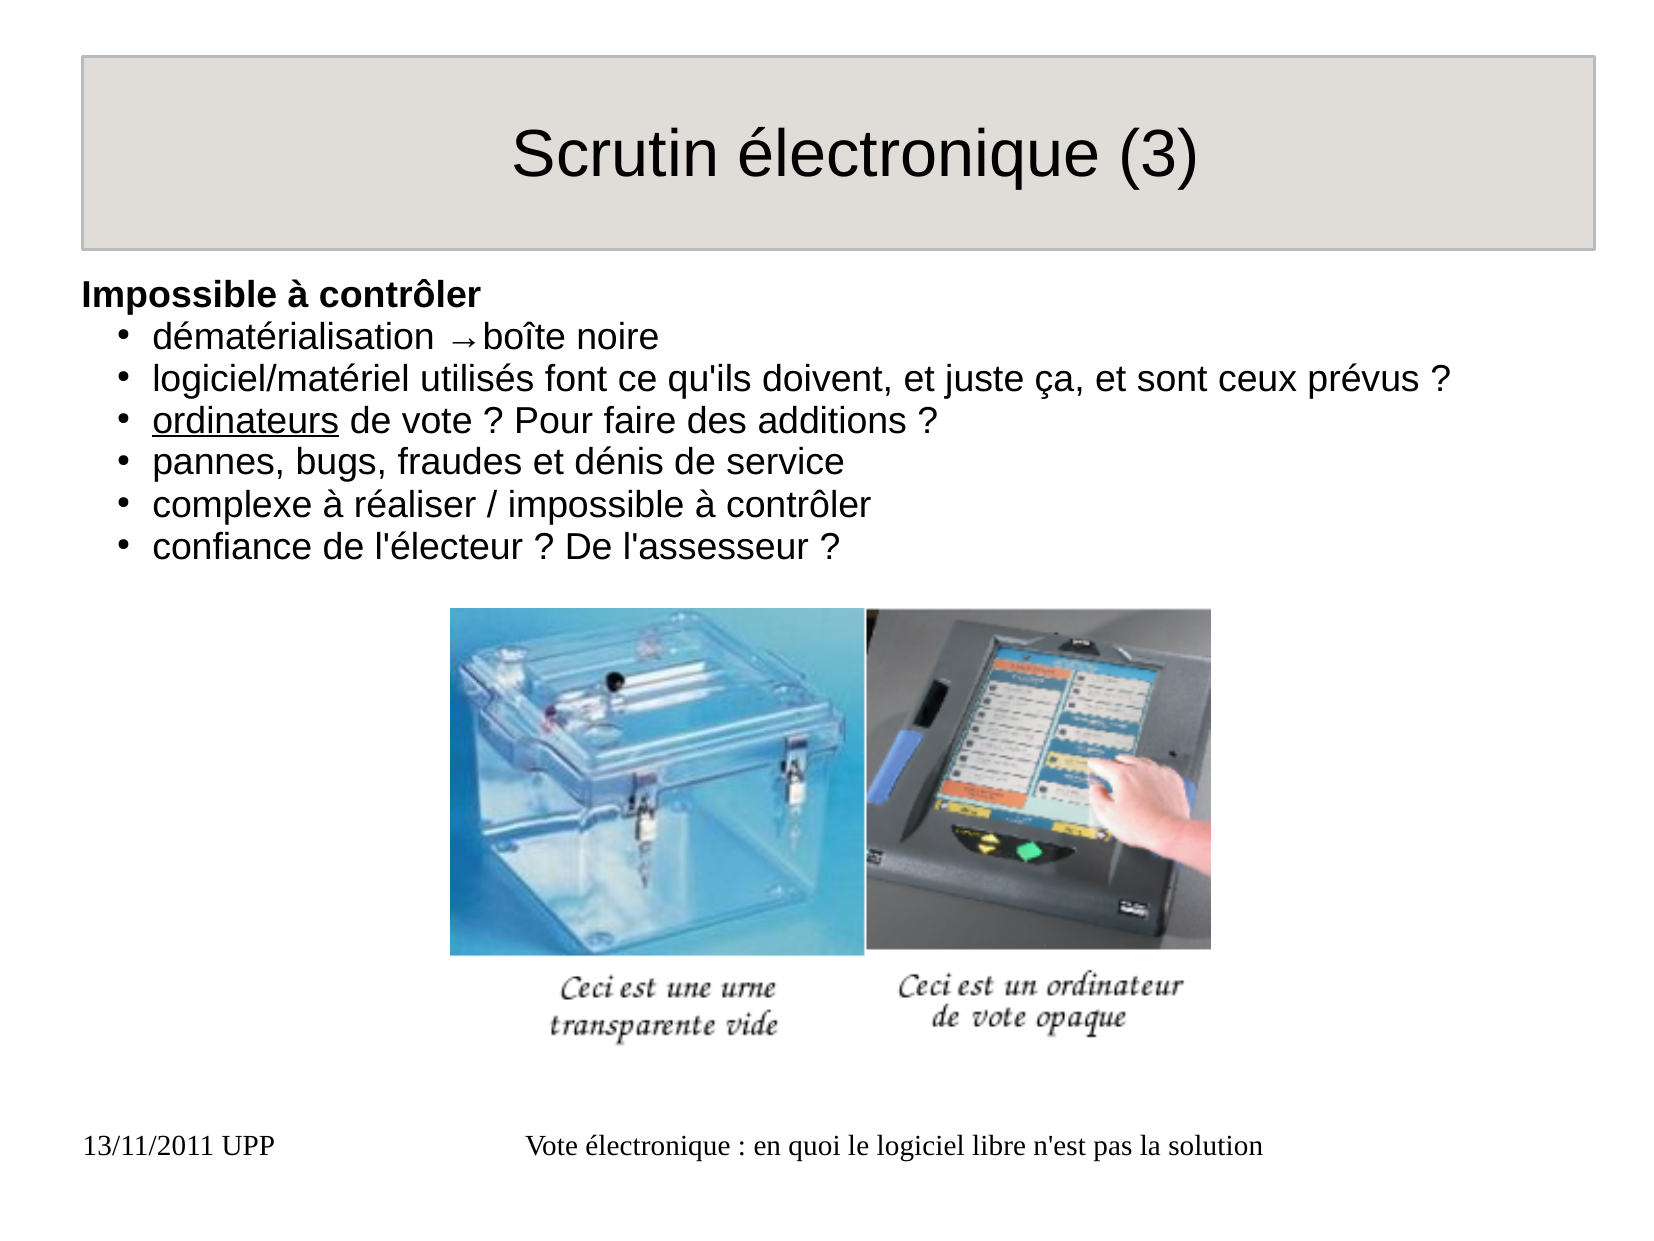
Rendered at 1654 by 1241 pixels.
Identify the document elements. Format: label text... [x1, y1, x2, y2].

text_box Impossible à contrôler dématérialisation →boîte noire logiciel/matériel utilisés font ce qu'ils doivent, et juste ça, et sont ceux prévus ? ordinateurs de vote ? Pour faire des additions ? pannes, bugs, fraudes et dénis de service complexe à réaliser / impossible à contrôler confiance de l'électeur ? De l'assesseur ? [66, 265, 1536, 608]
title Scrutin électronique (3) [82, 56, 1595, 250]
picture [450, 608, 1211, 1050]
